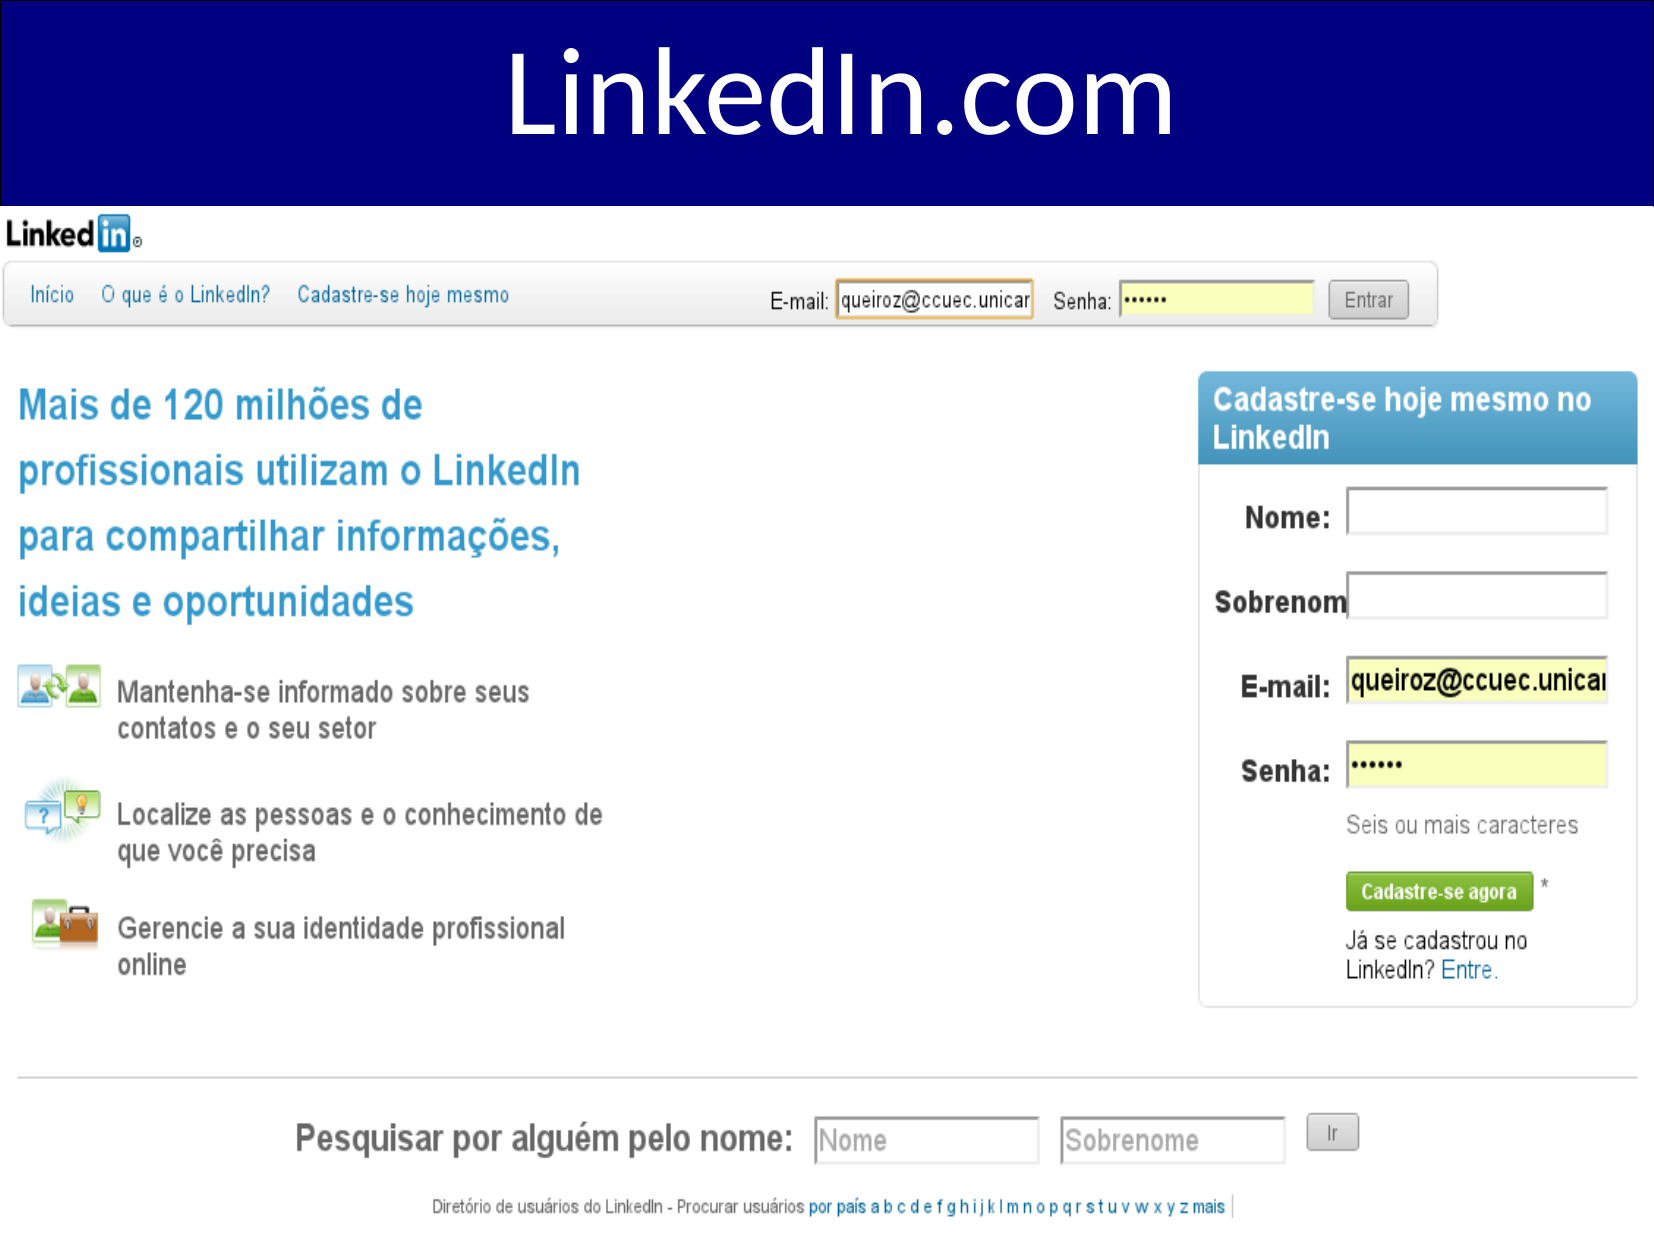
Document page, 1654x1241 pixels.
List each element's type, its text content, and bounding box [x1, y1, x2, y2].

picture [0, 206, 1654, 1241]
title LinkedIn.com [0, 0, 1654, 206]
